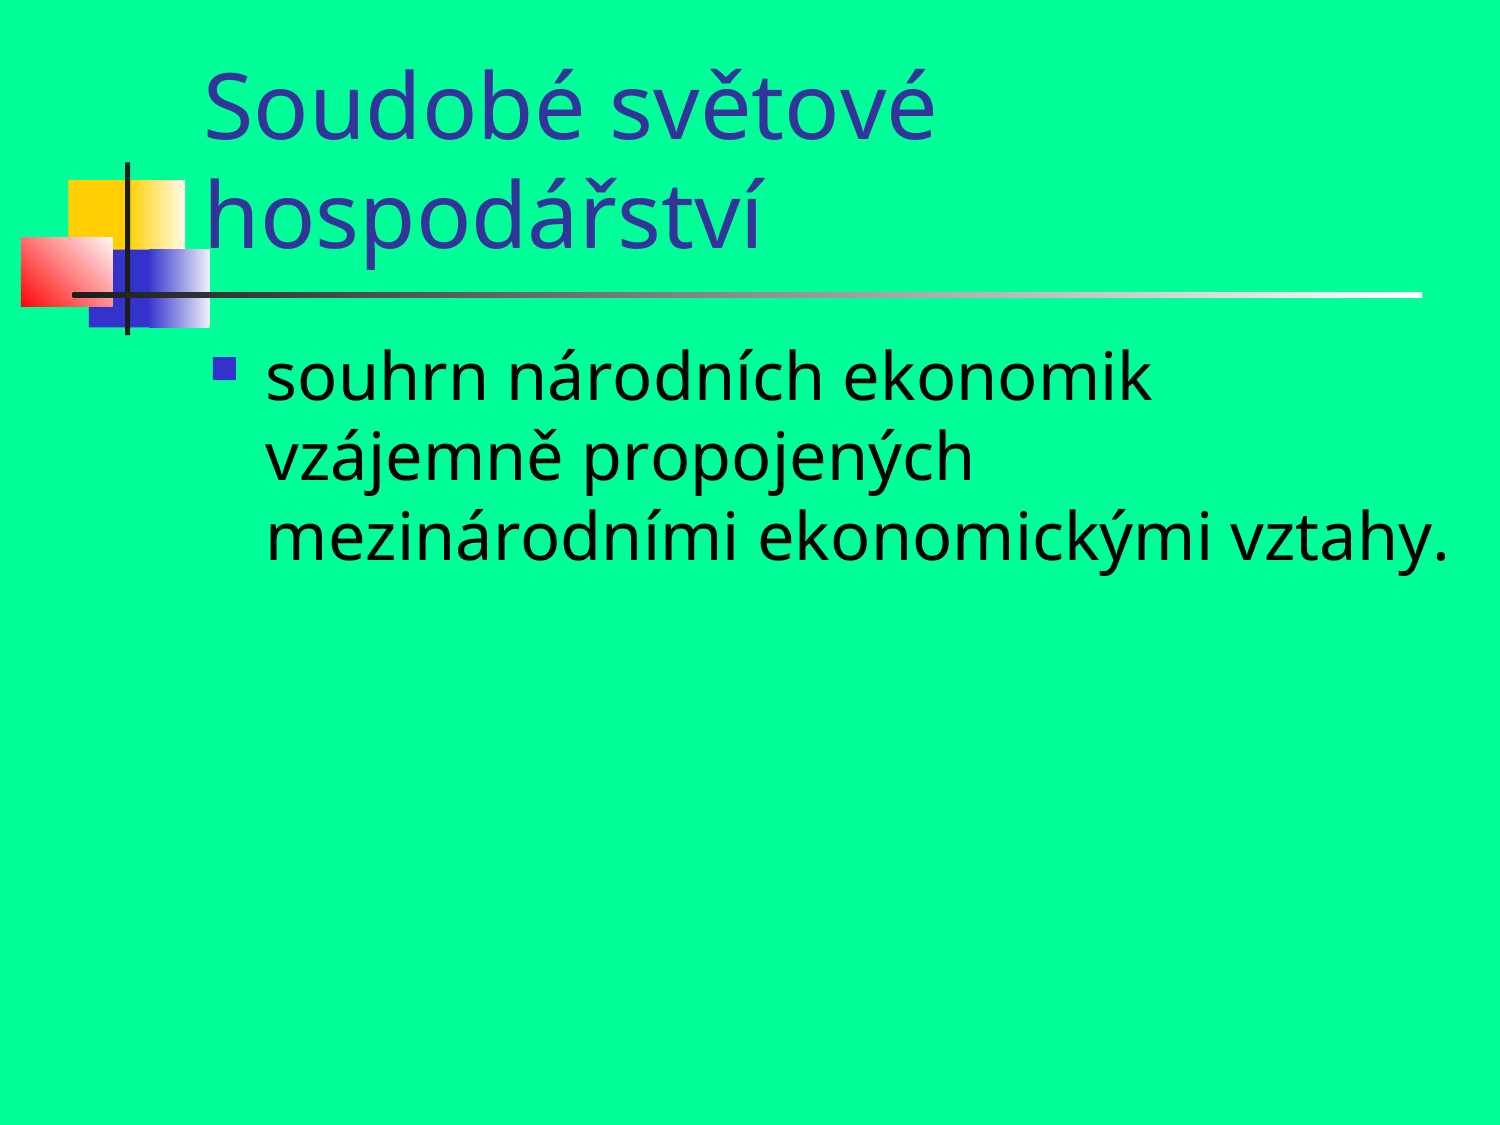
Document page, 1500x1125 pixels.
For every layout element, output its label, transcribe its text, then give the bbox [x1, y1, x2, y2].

title Soudobé světové hospodářství [188, 35, 1468, 276]
list souhrn národních ekonomik vzájemně propojených mezinárodními ekonomickými vztahy. [194, 326, 1470, 1002]
